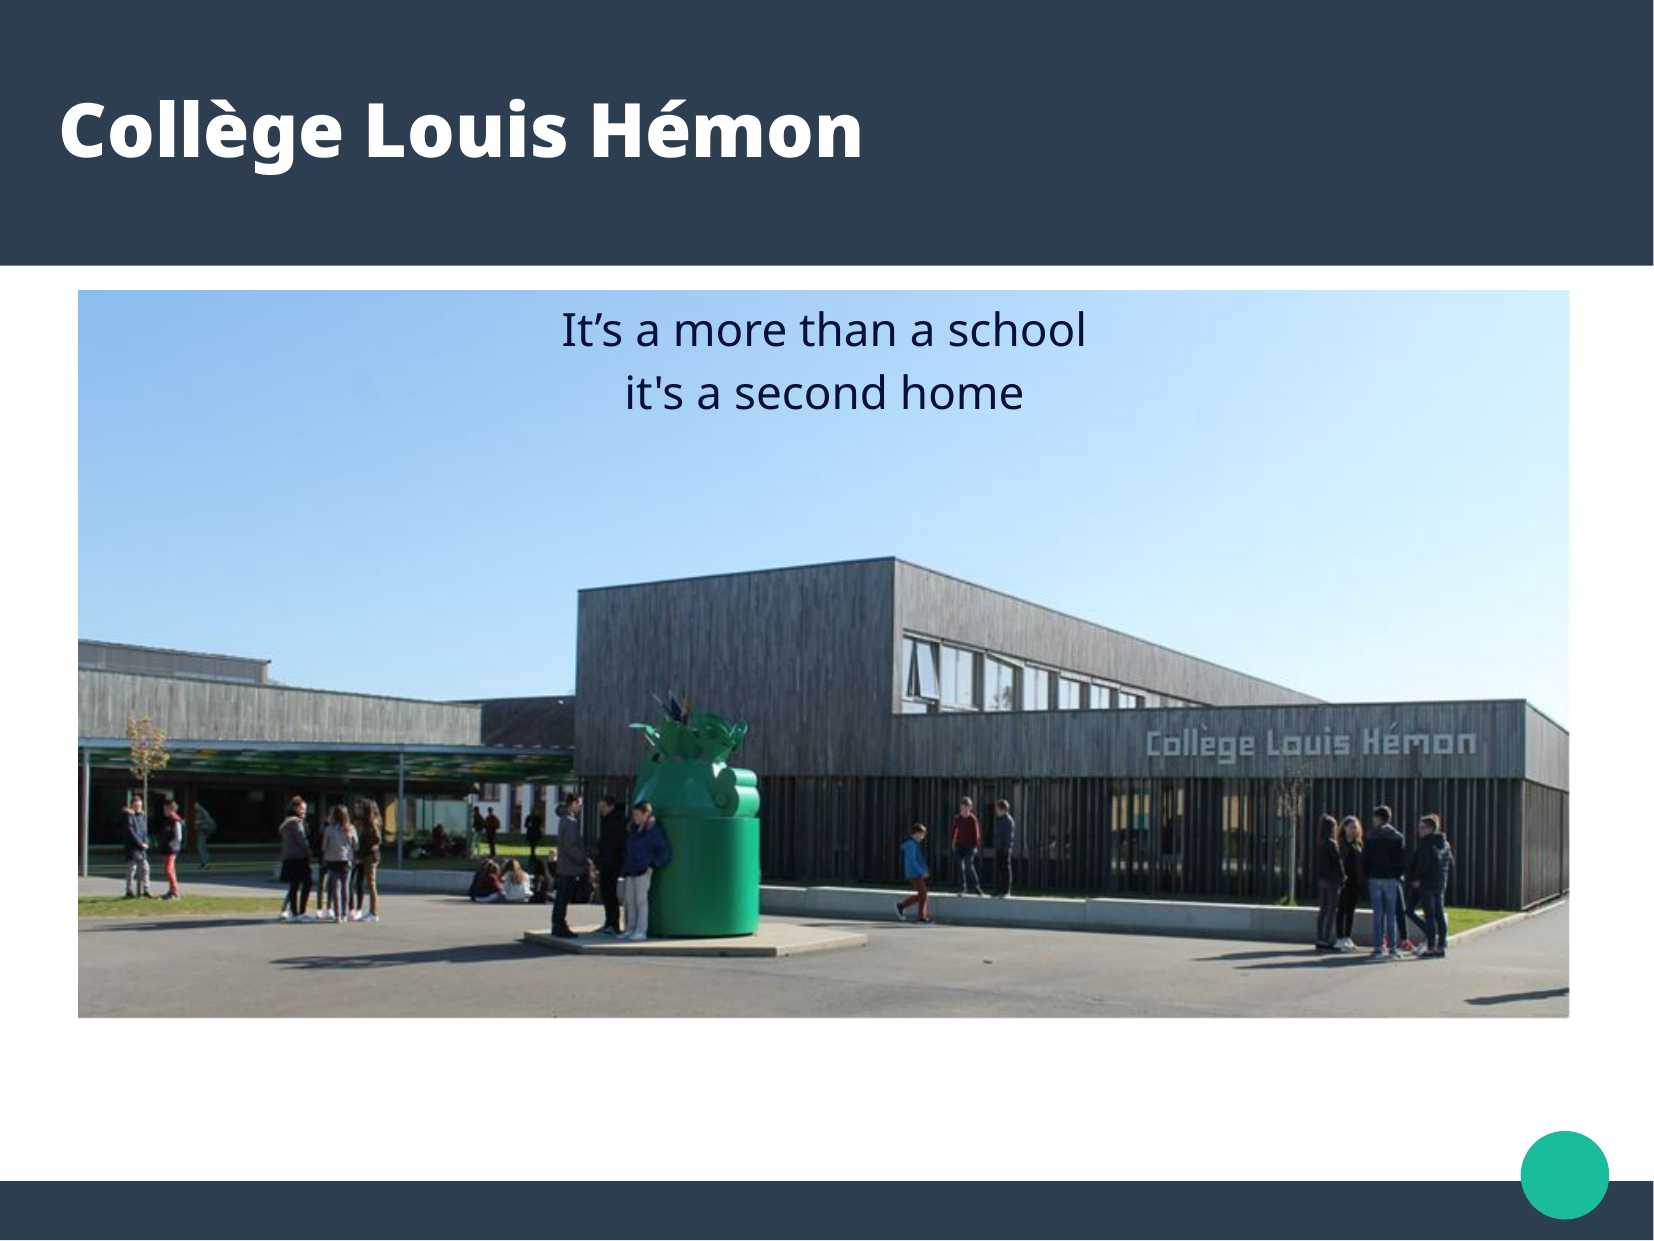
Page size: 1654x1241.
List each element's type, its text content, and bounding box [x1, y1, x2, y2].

title Collège Louis Hémon [59, 49, 1595, 207]
picture [78, 290, 1571, 1020]
